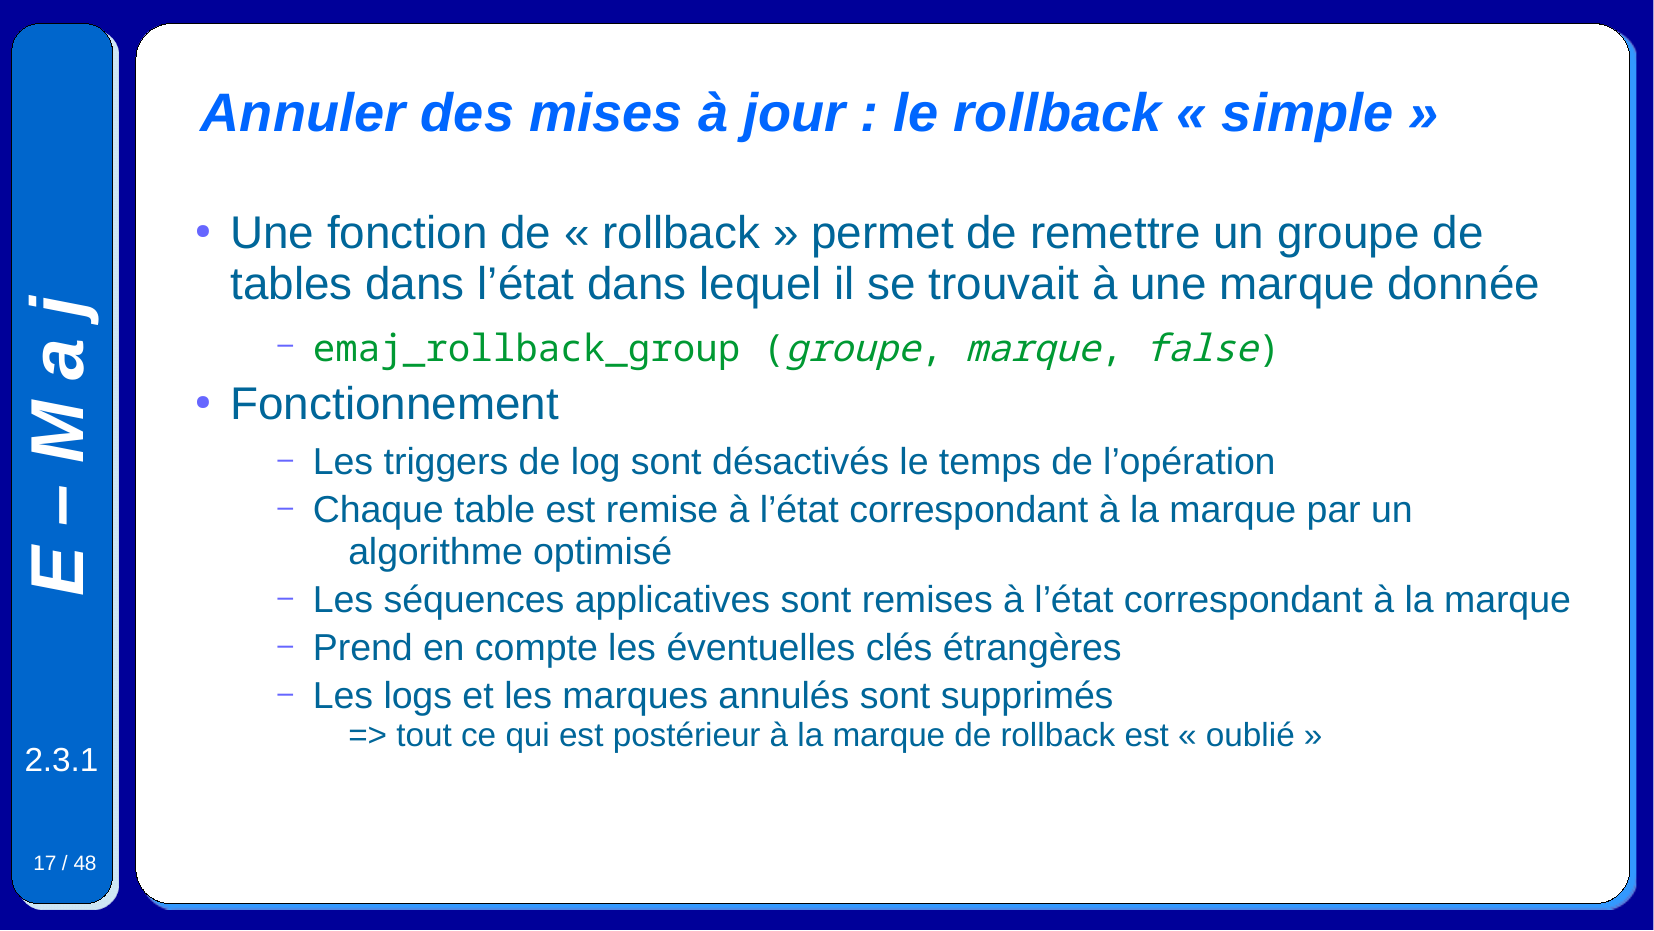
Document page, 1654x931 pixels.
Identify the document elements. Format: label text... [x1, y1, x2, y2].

list Une fonction de « rollback » permet de remettre un groupe de tables dans l’état dans lequel il se trouvait à une marque donnée emaj_rollback_group (groupe, marque, false) Fonctionnement Les triggers de log sont désactivés le temps de l’opération Chaque table est remise à l’état correspondant à la marque par un algorithme optimisé Les séquences applicatives sont remises à l’état correspondant à la marque Prend en compte les éventuelles clés étrangères Les logs et les marques annulés sont supprimés => tout ce qui est postérieur à la marque de rollback est « oublié » [177, 206, 1587, 827]
title Annuler des mises à jour : le rollback « simple » [200, 34, 1575, 191]
